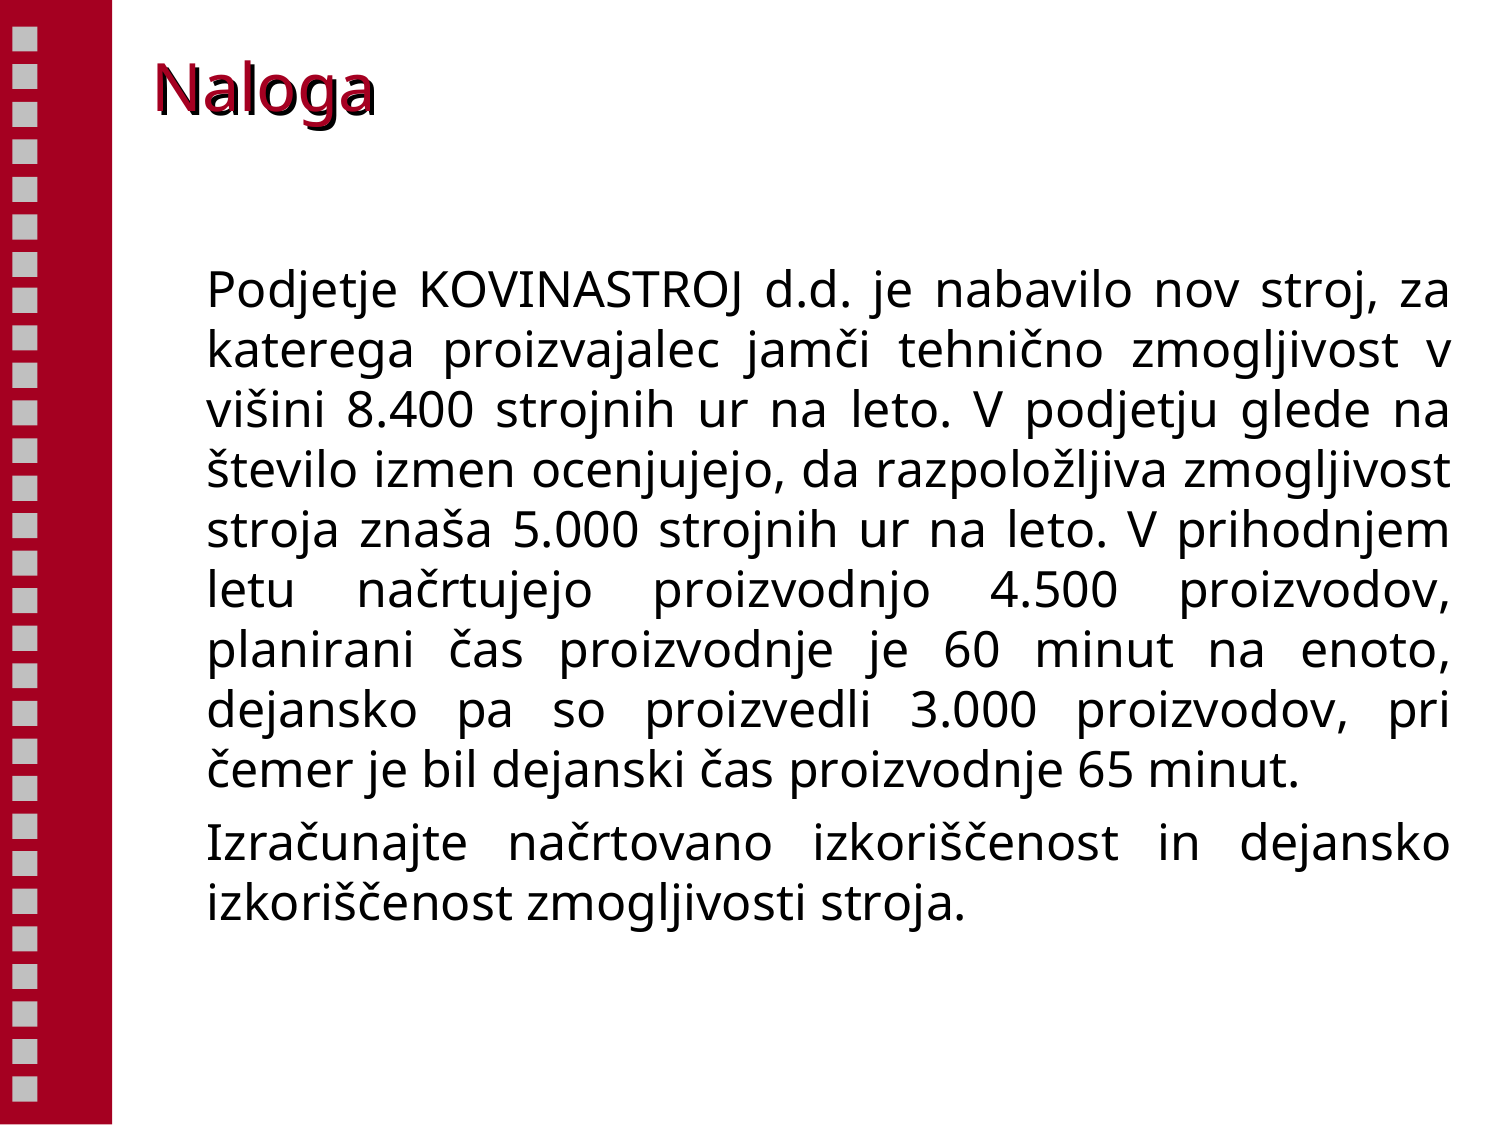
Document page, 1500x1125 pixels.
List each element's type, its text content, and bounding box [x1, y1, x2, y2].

list Podjetje KOVINASTROJ d.d. je nabavilo nov stroj, za katerega proizvajalec jamči tehnično zmogljivost v višini 8.400 strojnih ur na leto. V podjetju glede na število izmen ocenjujejo, da razpoložljiva zmogljivost stroja znaša 5.000 strojnih ur na leto. V prihodnjem letu načrtujejo proizvodnjo 4.500 proizvodov, planirani čas proizvodnje je 60 minut na enoto, dejansko pa so proizvedli 3.000 proizvodov, pri čemer je bil dejanski čas proizvodnje 65 minut. Izračunajte načrtovano izkoriščenost in dejansko izkoriščenost zmogljivosti stroja. [135, 249, 1467, 1012]
title Naloga [136, 30, 1412, 140]
